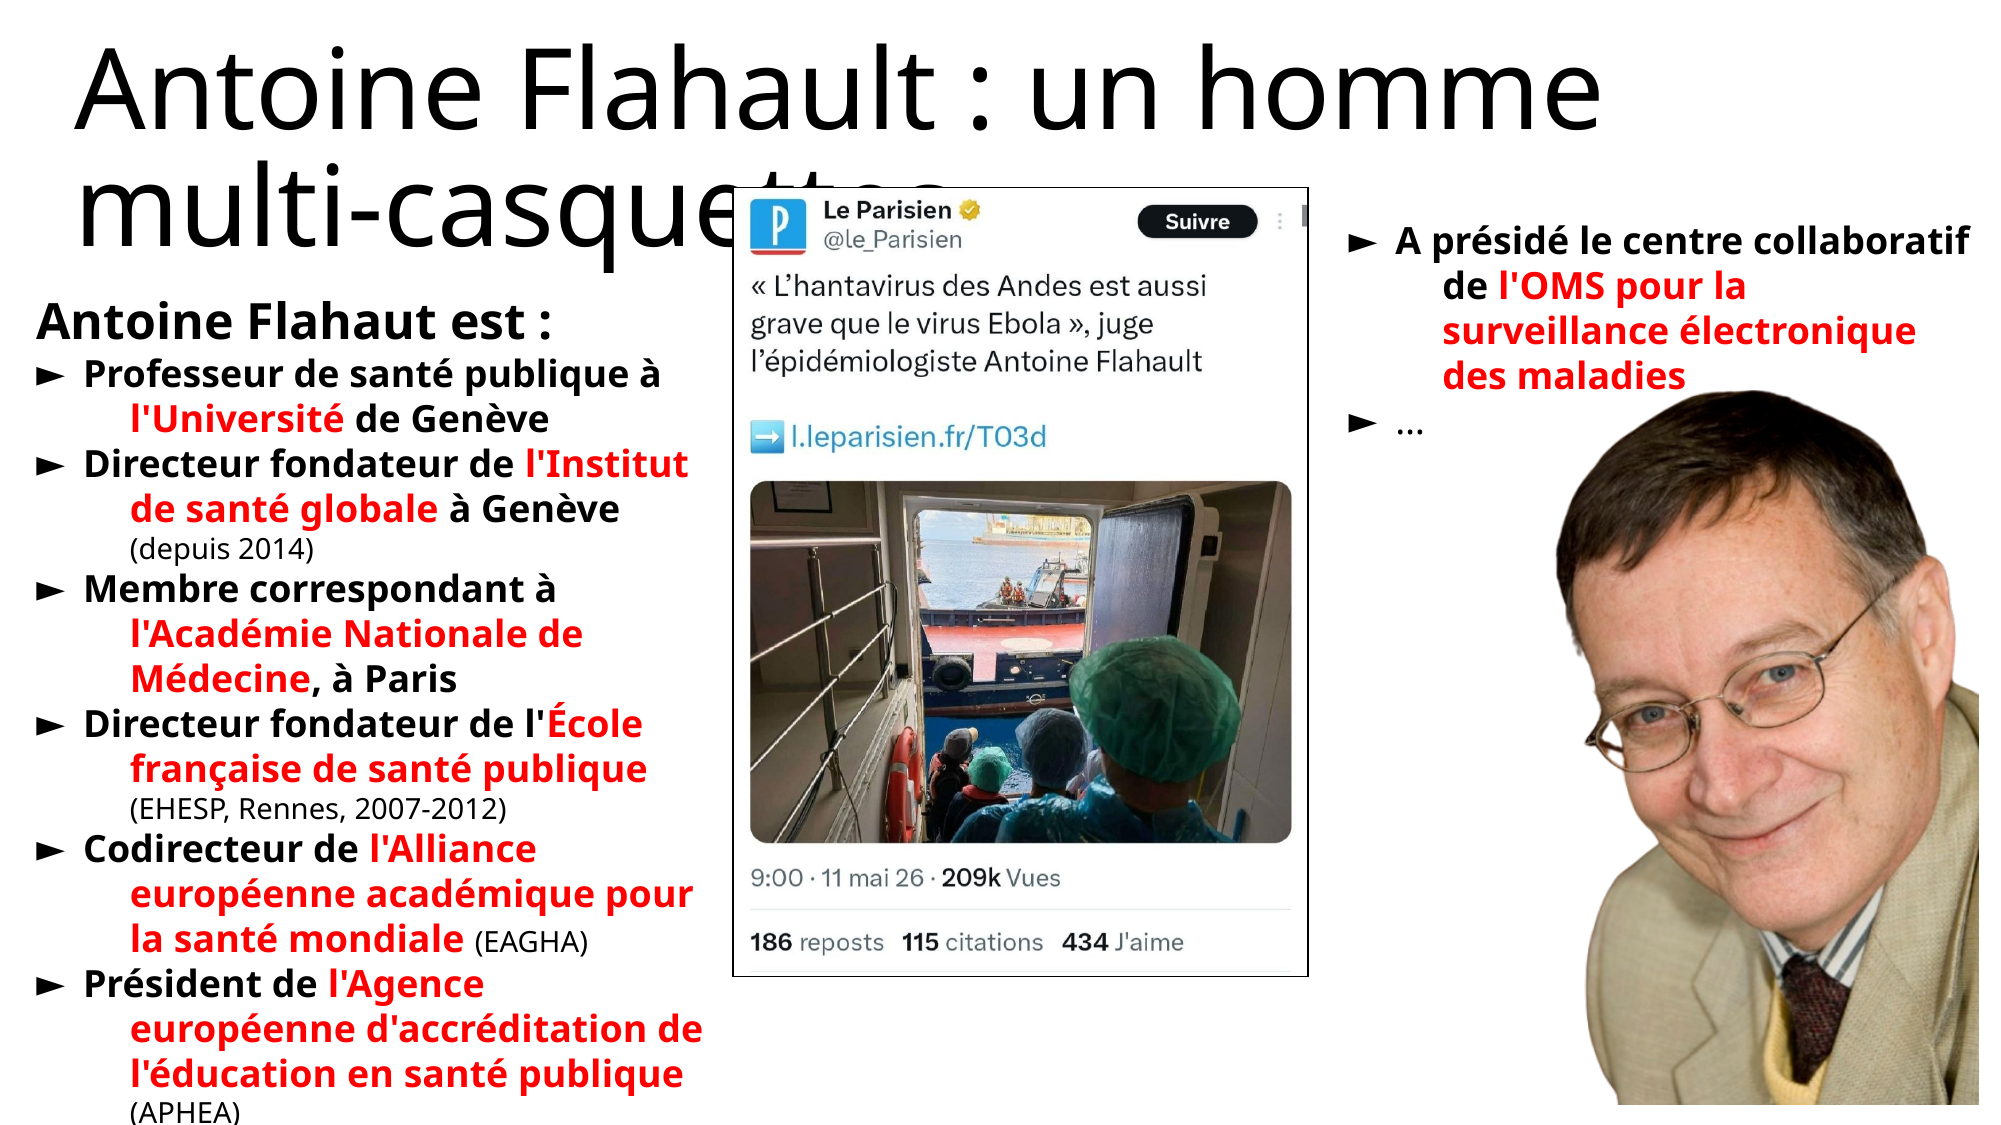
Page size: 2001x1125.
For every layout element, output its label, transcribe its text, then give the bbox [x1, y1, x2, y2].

picture [733, 188, 1308, 976]
text_box A présidé le centre collaboratif de l'OMS pour la surveillance électronique des maladies … [1333, 209, 1992, 407]
picture [1532, 373, 1979, 1105]
text_box Antoine Flahaut est : Professeur de santé publique à l'Université de Genève Directeur fondateur de l'Institut de santé globale à Genève (depuis 2014) Membre correspondant à l'Académie Nationale de Médecine, à Paris Directeur fondateur de l'École française de santé publique (EHESP, Rennes, 2007-2012) Codirecteur de l'Alliance européenne académique pour la santé mondiale (EAGHA) Président de l'Agence européenne d'accréditation de l'éducation en santé publique (APHEA) [21, 282, 734, 1121]
text_box Antoine Flahault : un homme multi-casquettes [59, 28, 1941, 280]
